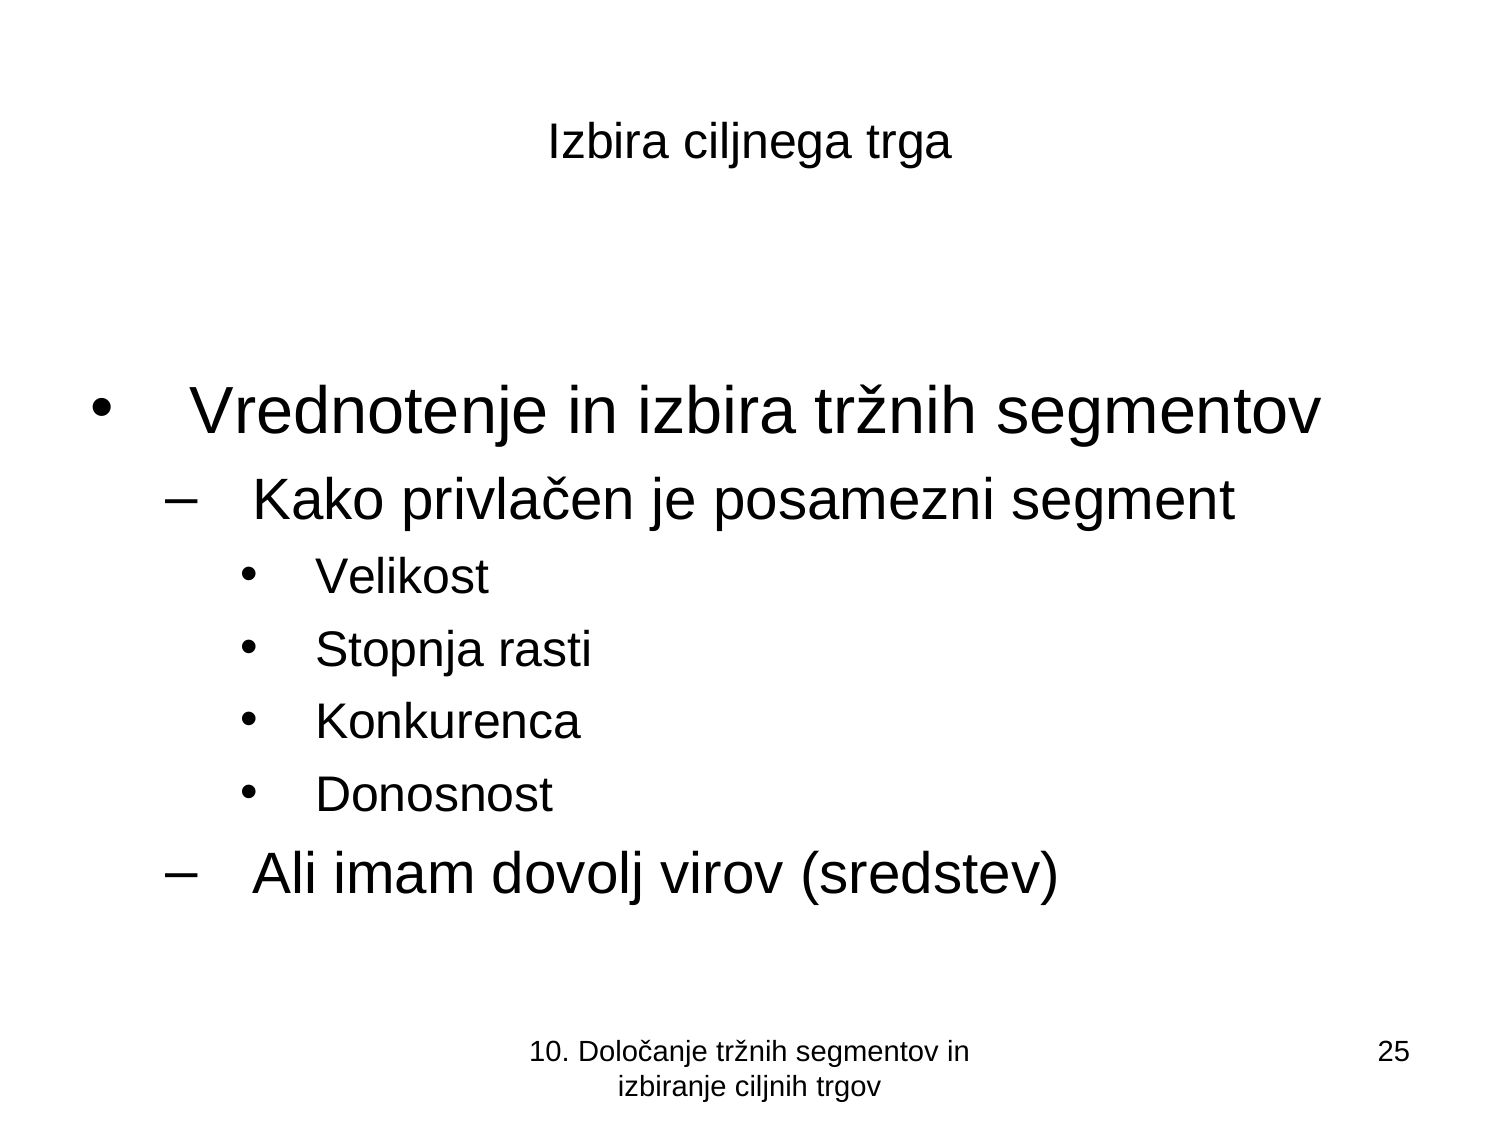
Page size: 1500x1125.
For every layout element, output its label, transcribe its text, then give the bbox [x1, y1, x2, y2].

list Vrednotenje in izbira tržnih segmentov Kako privlačen je posamezni segment Velikost Stopnja rasti Konkurenca Donosnost Ali imam dovolj virov (sredstev) [75, 262, 1426, 1107]
title Izbira ciljnega trga [75, 45, 1426, 233]
